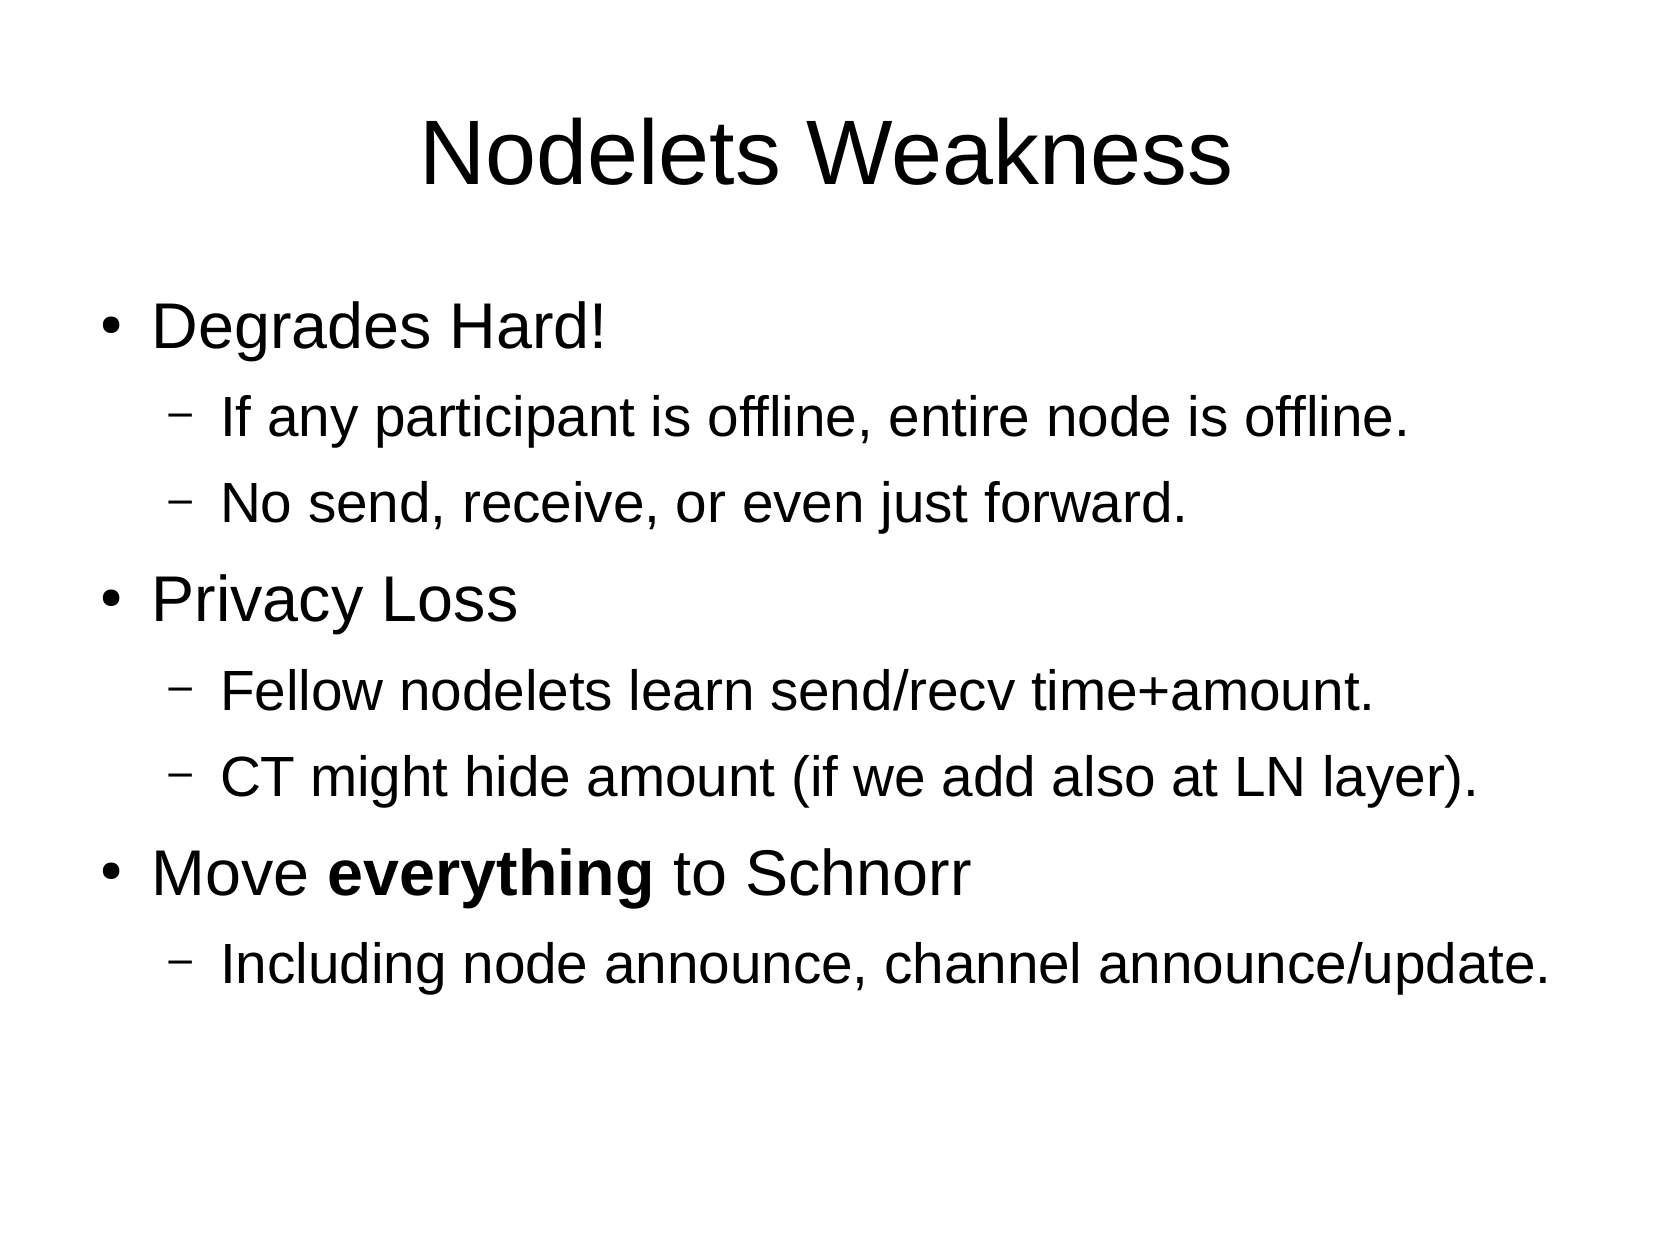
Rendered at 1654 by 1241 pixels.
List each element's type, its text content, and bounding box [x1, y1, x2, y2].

list Degrades Hard! If any participant is offline, entire node is offline. No send, receive, or even just forward. Privacy Loss Fellow nodelets learn send/recv time+amount. CT might hide amount (if we add also at LN layer). Move everything to Schnorr Including node announce, channel announce/update. [82, 290, 1571, 1010]
title Nodelets Weakness [82, 49, 1571, 257]
